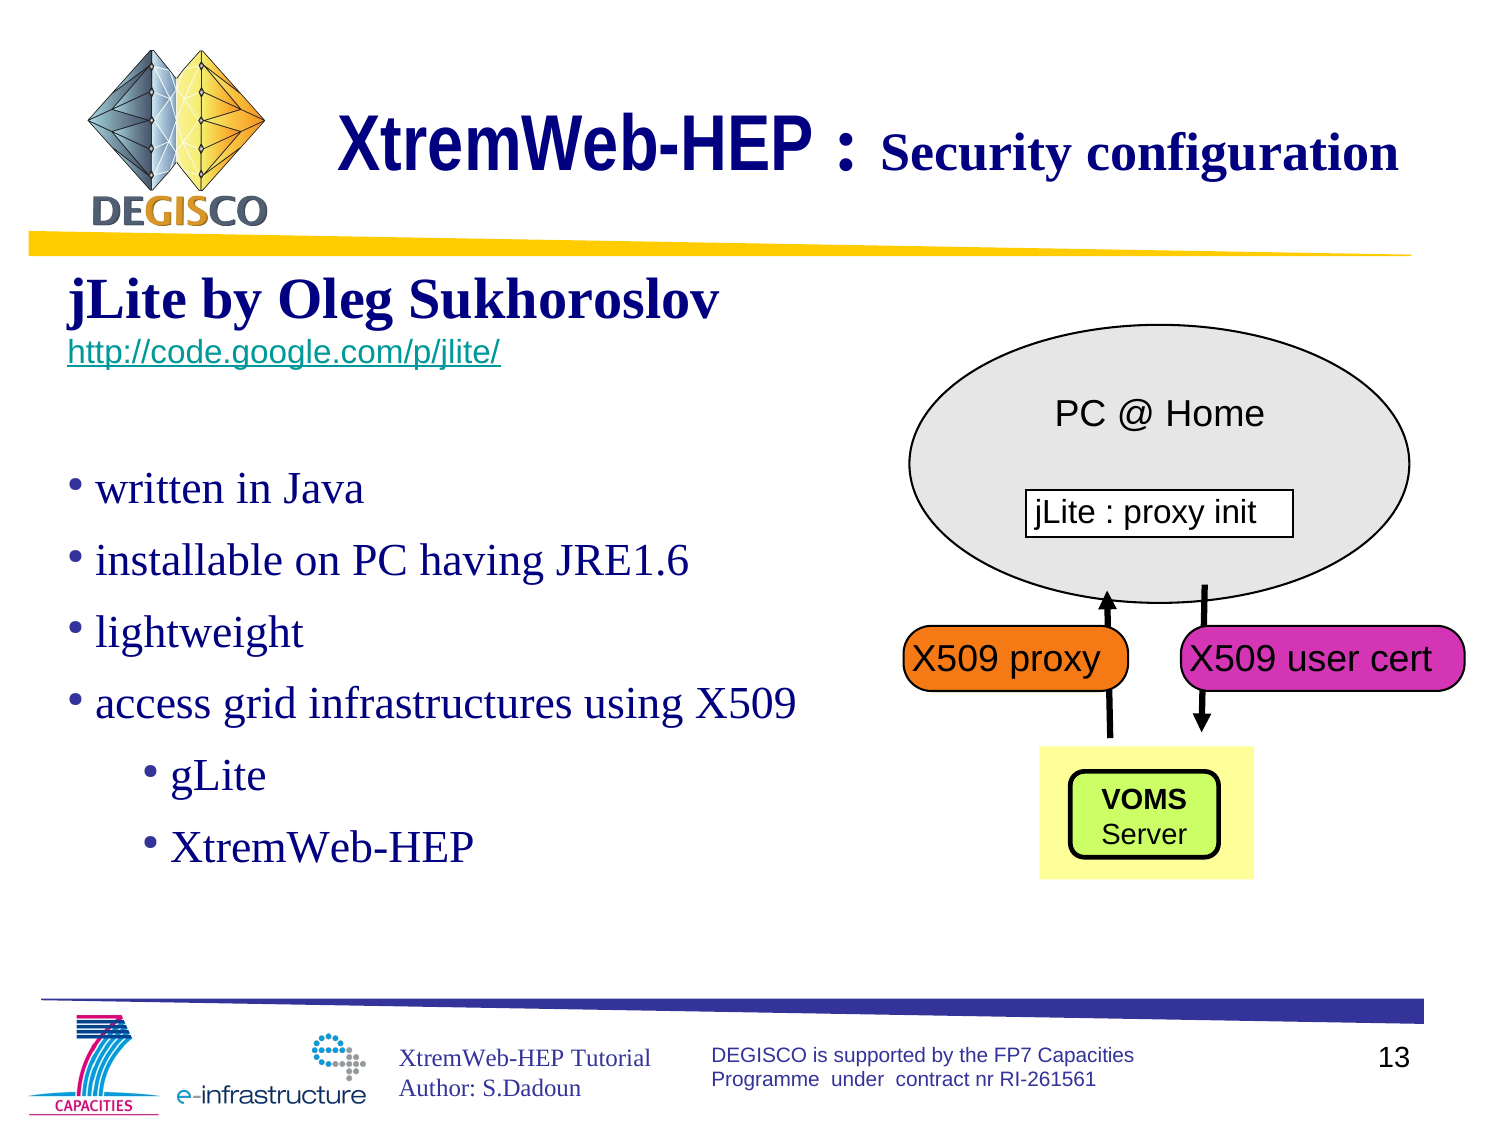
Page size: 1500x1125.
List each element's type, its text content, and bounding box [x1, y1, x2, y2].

picture [317, 1038, 340, 1049]
picture [177, 1033, 366, 1104]
text_box PC @ Home [1039, 381, 1281, 442]
text_box [909, 324, 1410, 603]
subtitle jLite by Oleg Sukhoroslov http://code.google.com/p/jlite/ written in Java installable on PC having JRE1.6 lightweight access grid infrastructures using X509 gLite XtremWeb-HEP [67, 259, 857, 1015]
title XtremWeb-HEP : Security configuration [259, 56, 1479, 221]
text_box [1039, 746, 1254, 880]
text_box jLite : proxy init [1025, 490, 1294, 538]
picture [22, 1007, 165, 1124]
picture [65, 44, 287, 226]
text_box VOMS Server [1072, 787, 1217, 843]
text_box X509 user cert [1180, 625, 1465, 691]
text_box X509 proxy [903, 625, 1129, 692]
